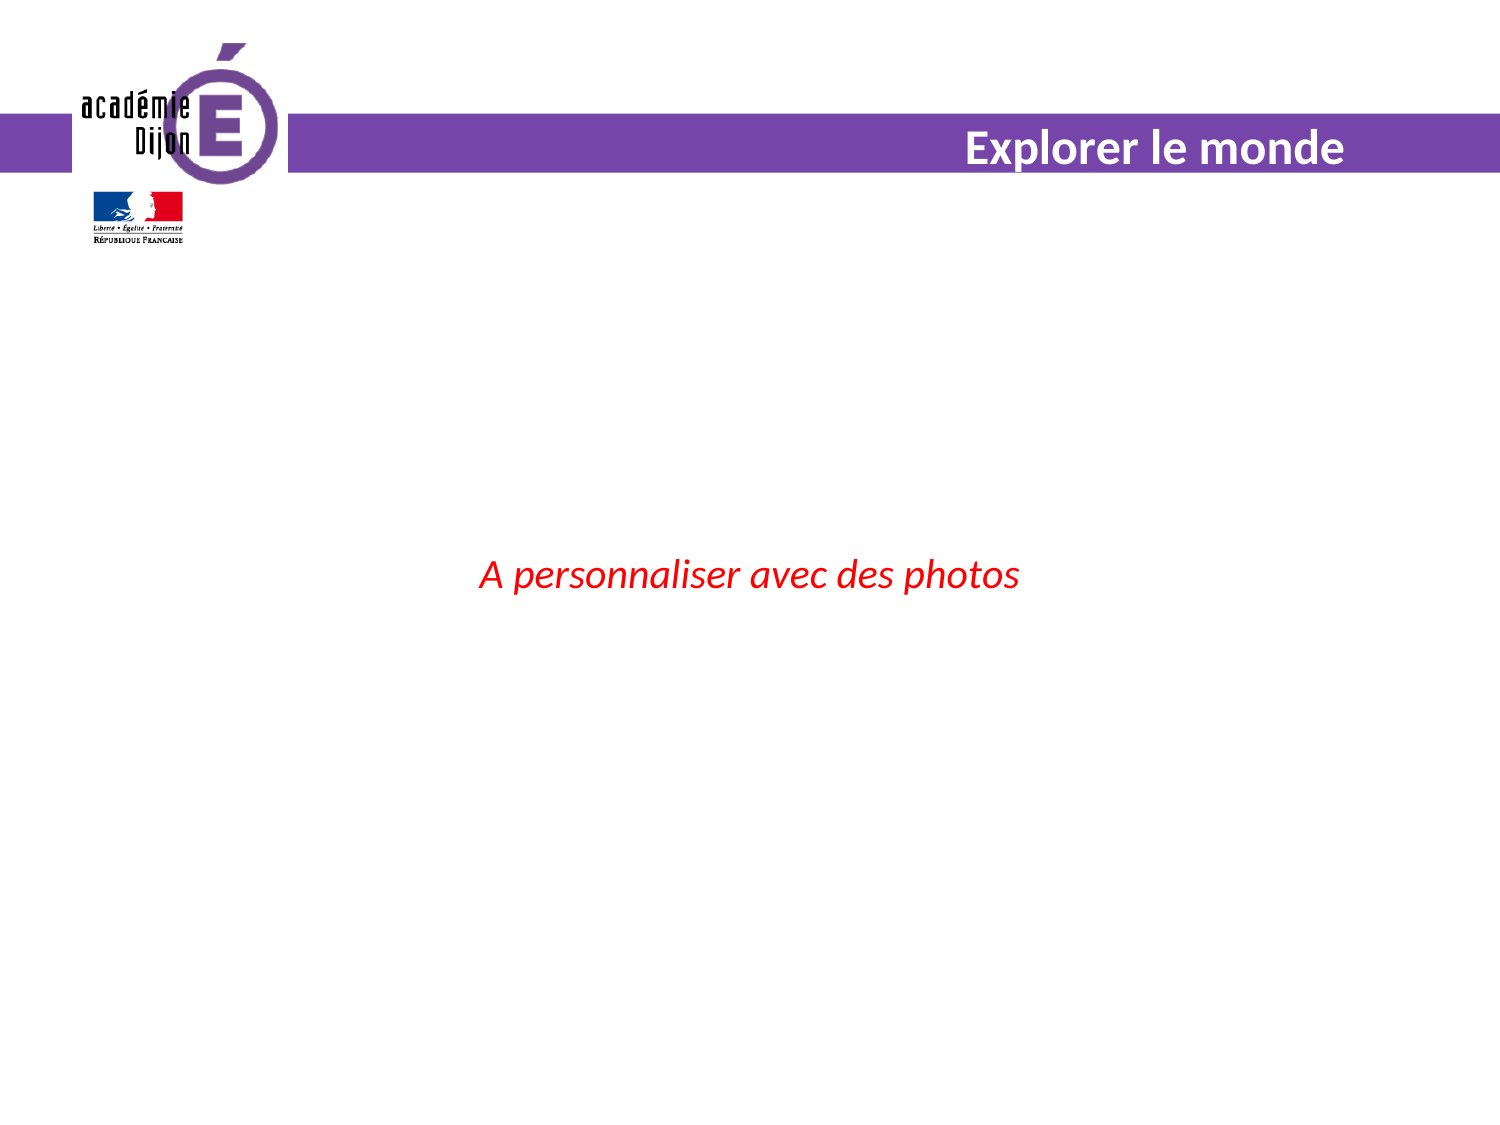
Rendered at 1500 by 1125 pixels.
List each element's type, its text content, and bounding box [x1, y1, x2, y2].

title [307, 45, 1489, 233]
picture [82, 43, 278, 243]
list A personnaliser avec des photos [75, 262, 1426, 1005]
text_box Explorer le monde [814, 107, 1394, 178]
